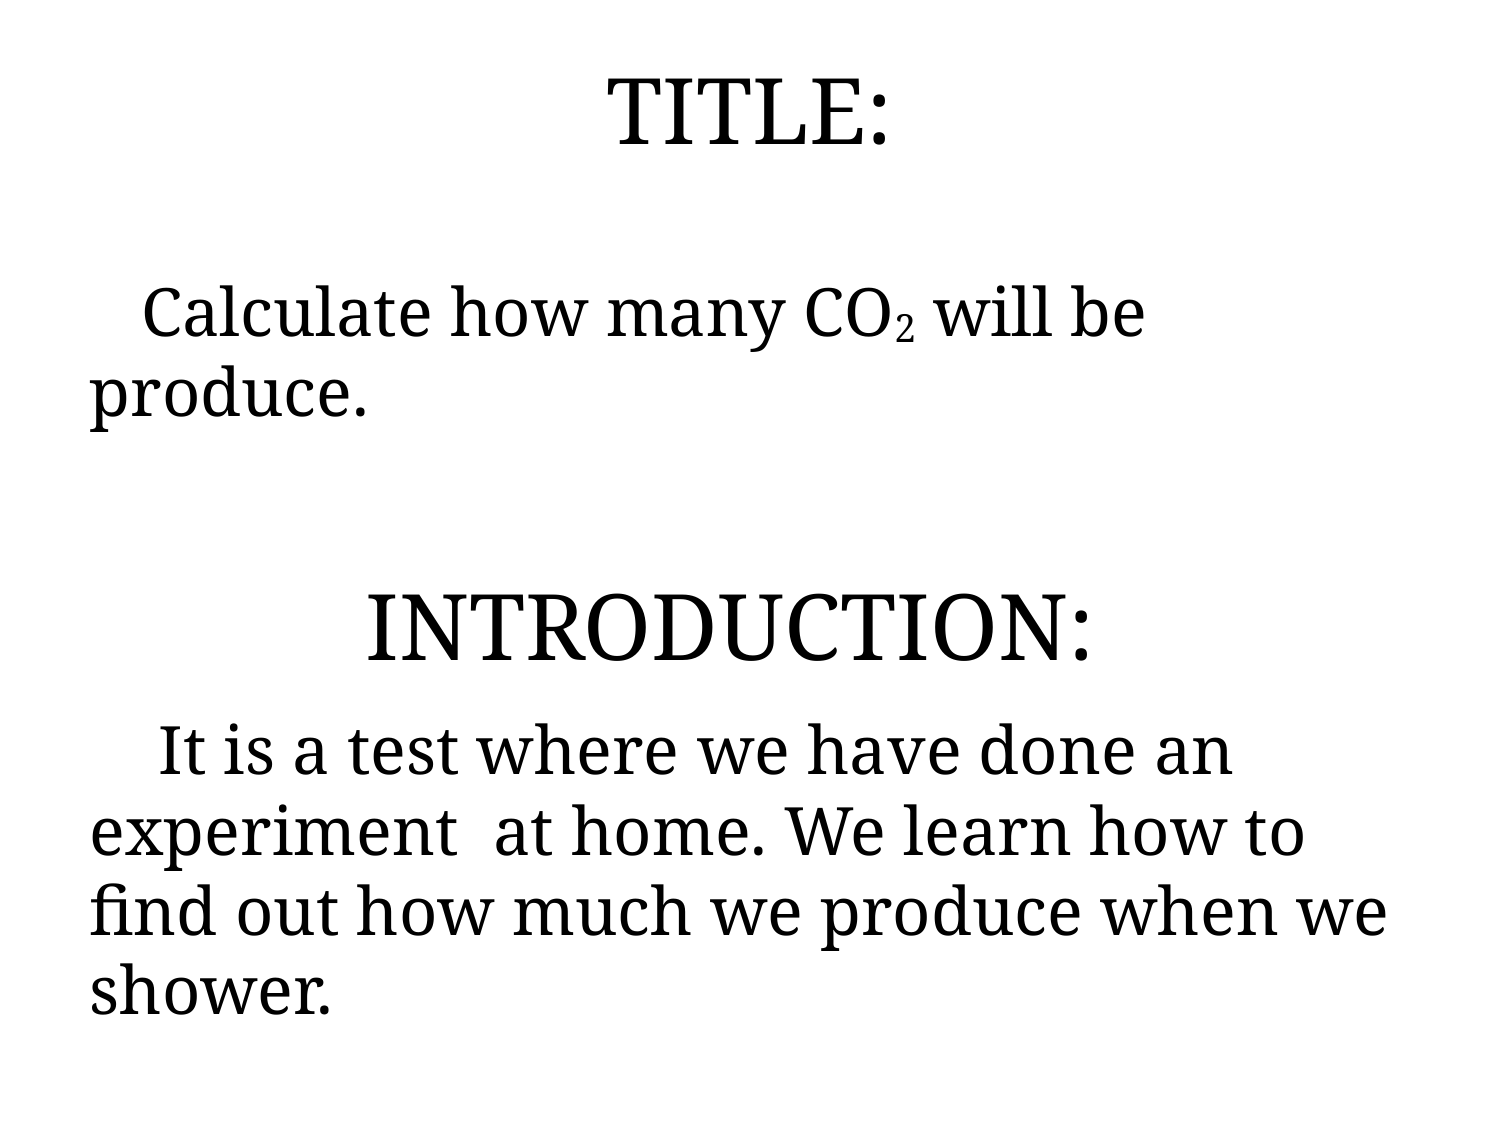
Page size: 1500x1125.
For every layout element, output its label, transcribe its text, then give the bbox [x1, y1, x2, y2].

list Calculate how many CO2 will be produce. INTRODUCTION: It is a test where we have done an experiment at home. We learn how to find out how much we produce when we shower. [75, 262, 1425, 1005]
title TITLE: [75, 45, 1425, 233]
